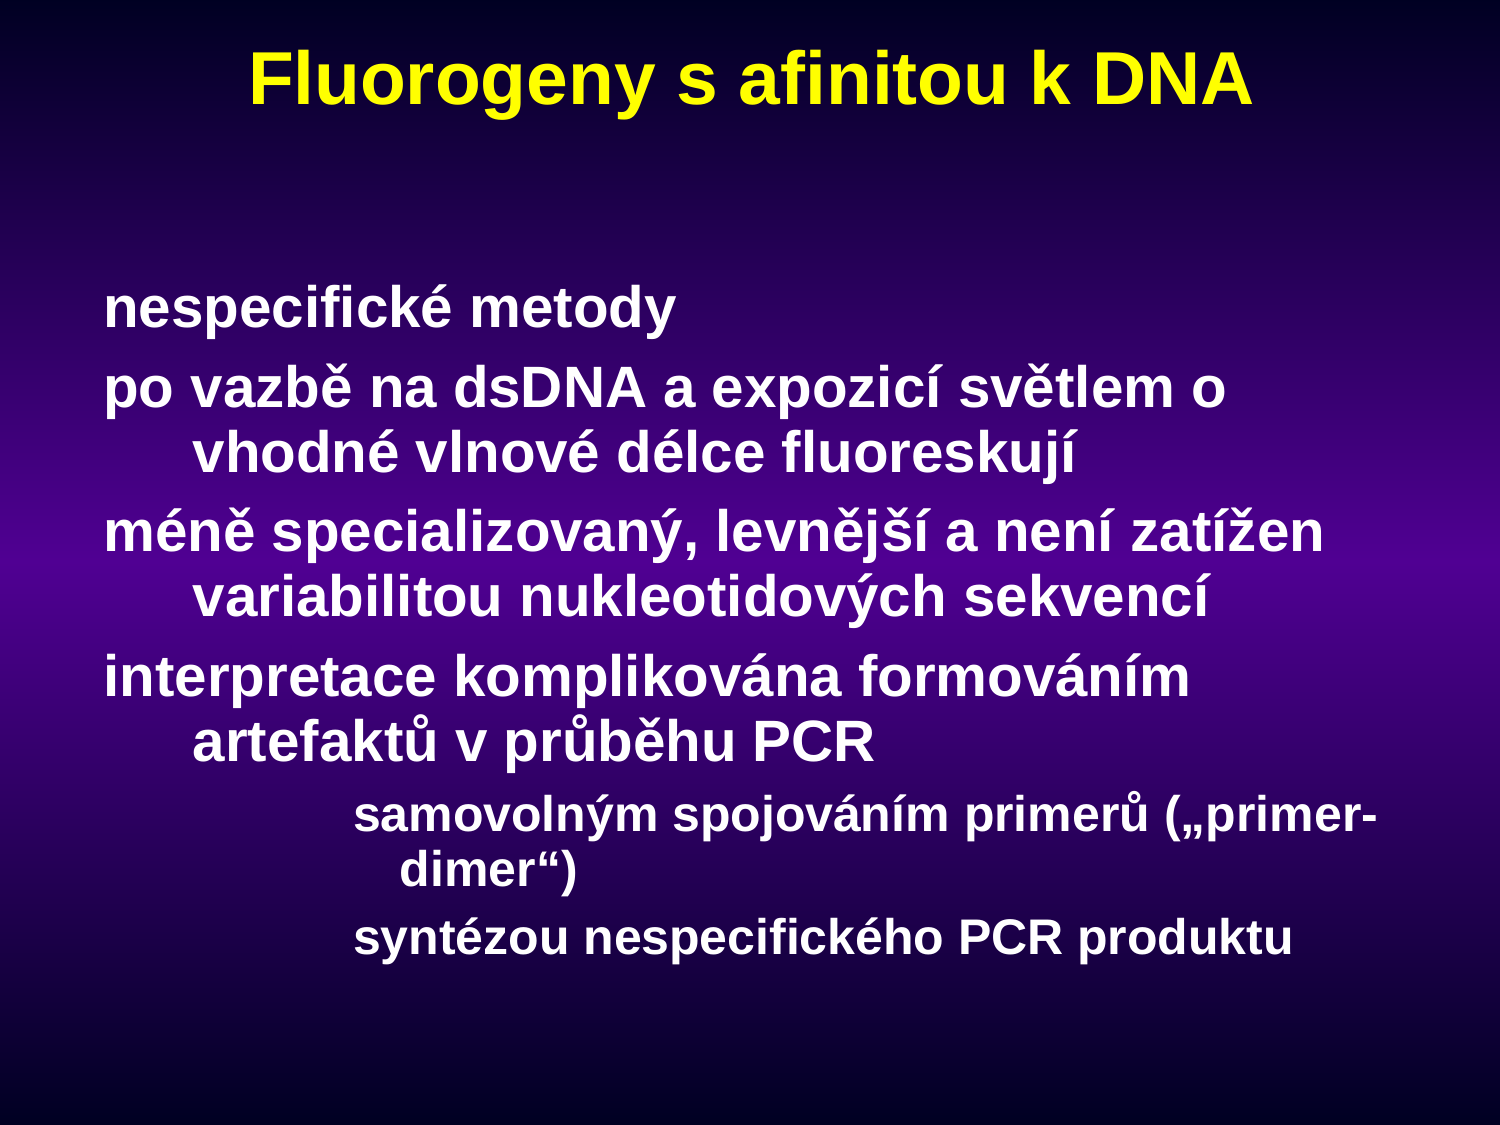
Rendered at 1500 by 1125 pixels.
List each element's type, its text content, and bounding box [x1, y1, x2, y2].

text_box nespecifické metody po vazbě na dsDNA a expozicí světlem o vhodné vlnové délce fluoreskují méně specializovaný, levnější a není zatížen variabilitou nukleotidových sekvencí interpretace komplikována formováním artefaktů v průběhu PCR samovolným spojováním primerů („primer-dimer“) syntézou nespecifického PCR produktu [88, 267, 1447, 1024]
title Fluorogeny s afinitou k DNA [53, 19, 1451, 138]
